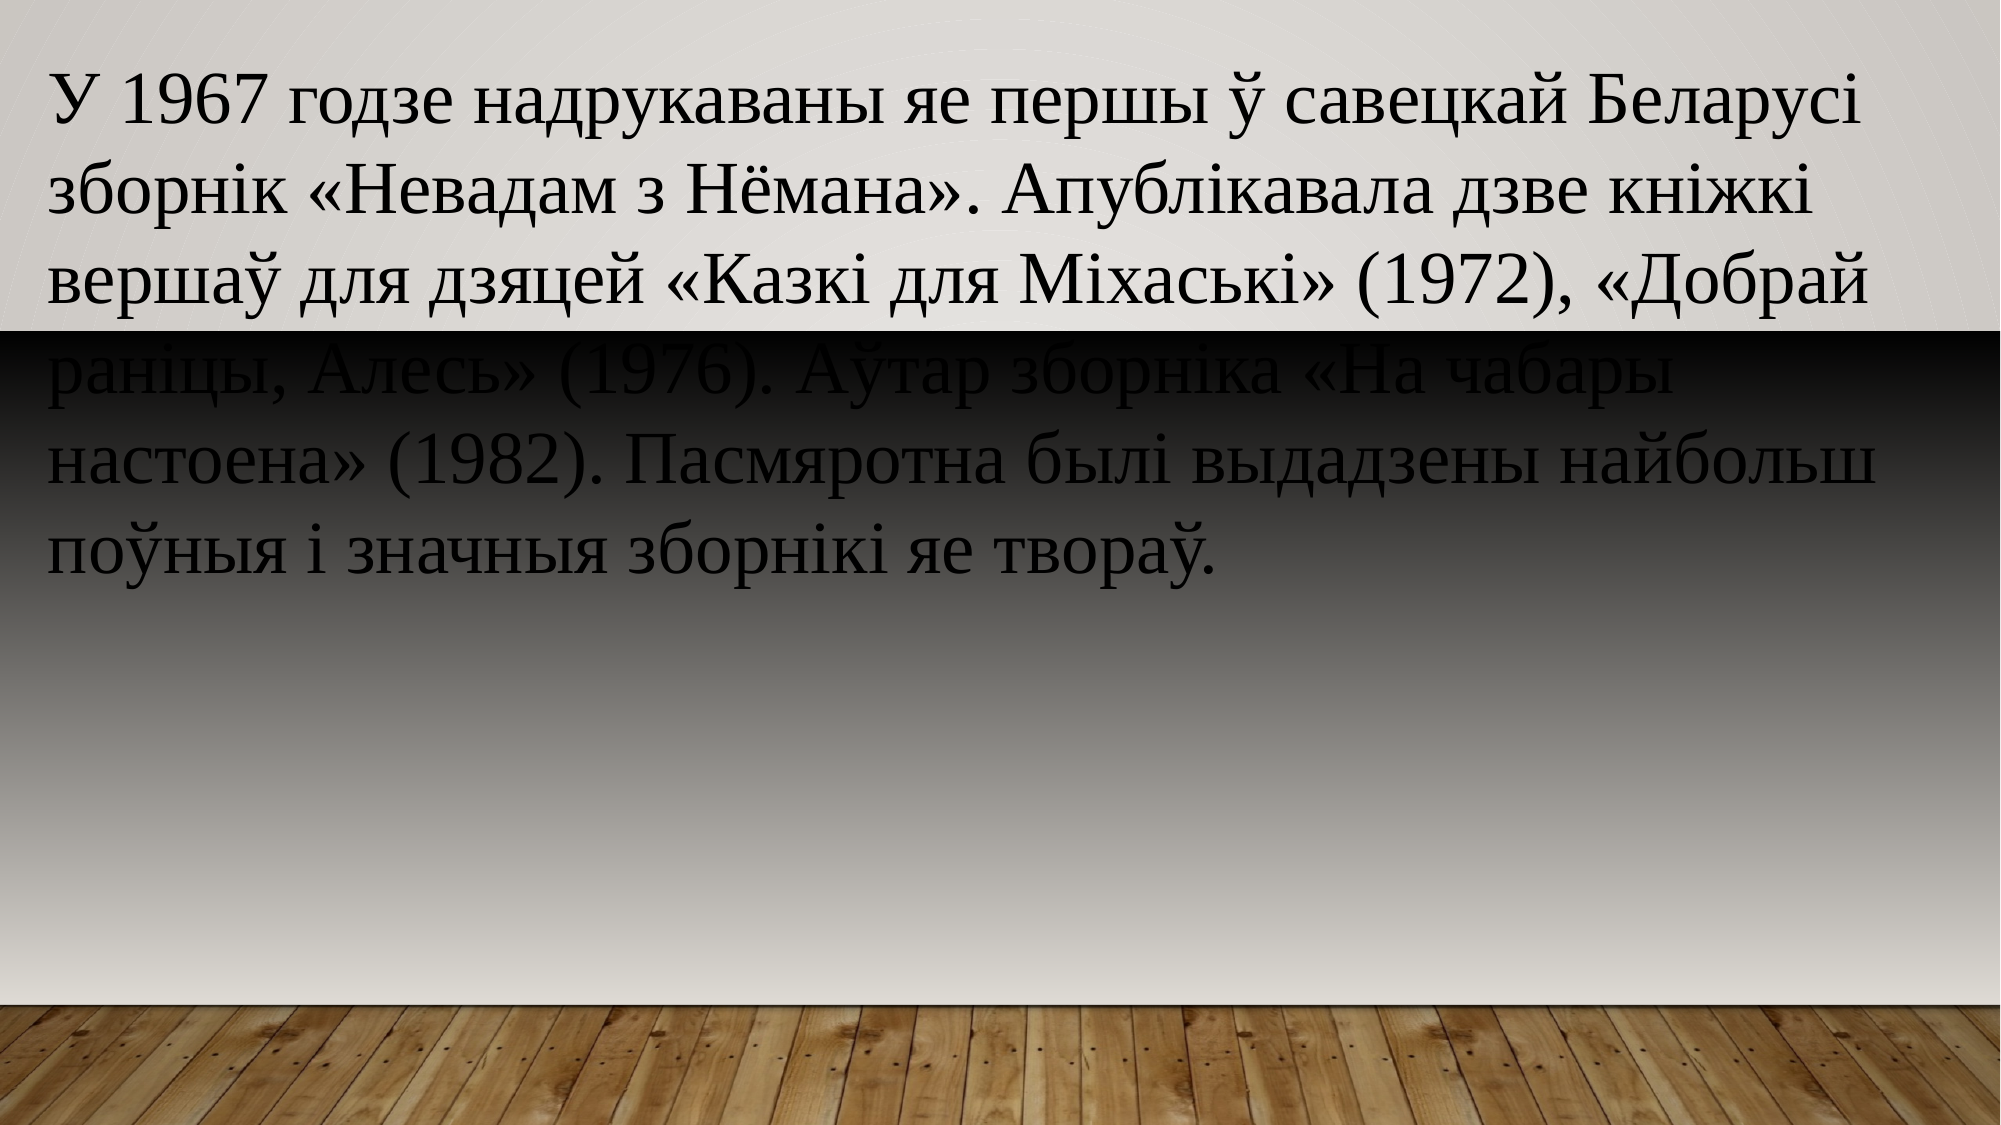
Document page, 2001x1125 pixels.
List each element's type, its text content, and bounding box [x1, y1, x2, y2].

text_box У 1967 годзе надрукаваны яе першы ў савецкай Беларусі зборнік «Невадам з Нёмана». Апублікавала дзве кніжкі вершаў для дзяцей «Казкі для Міхаські» (1972), «Добрай раніцы, Алесь» (1976). Аўтар зборніка «На чабары настоена» (1982). Пасмяротна былі выдадзены найбольш поўныя і значныя зборнікі яе твораў. [33, 42, 1991, 597]
